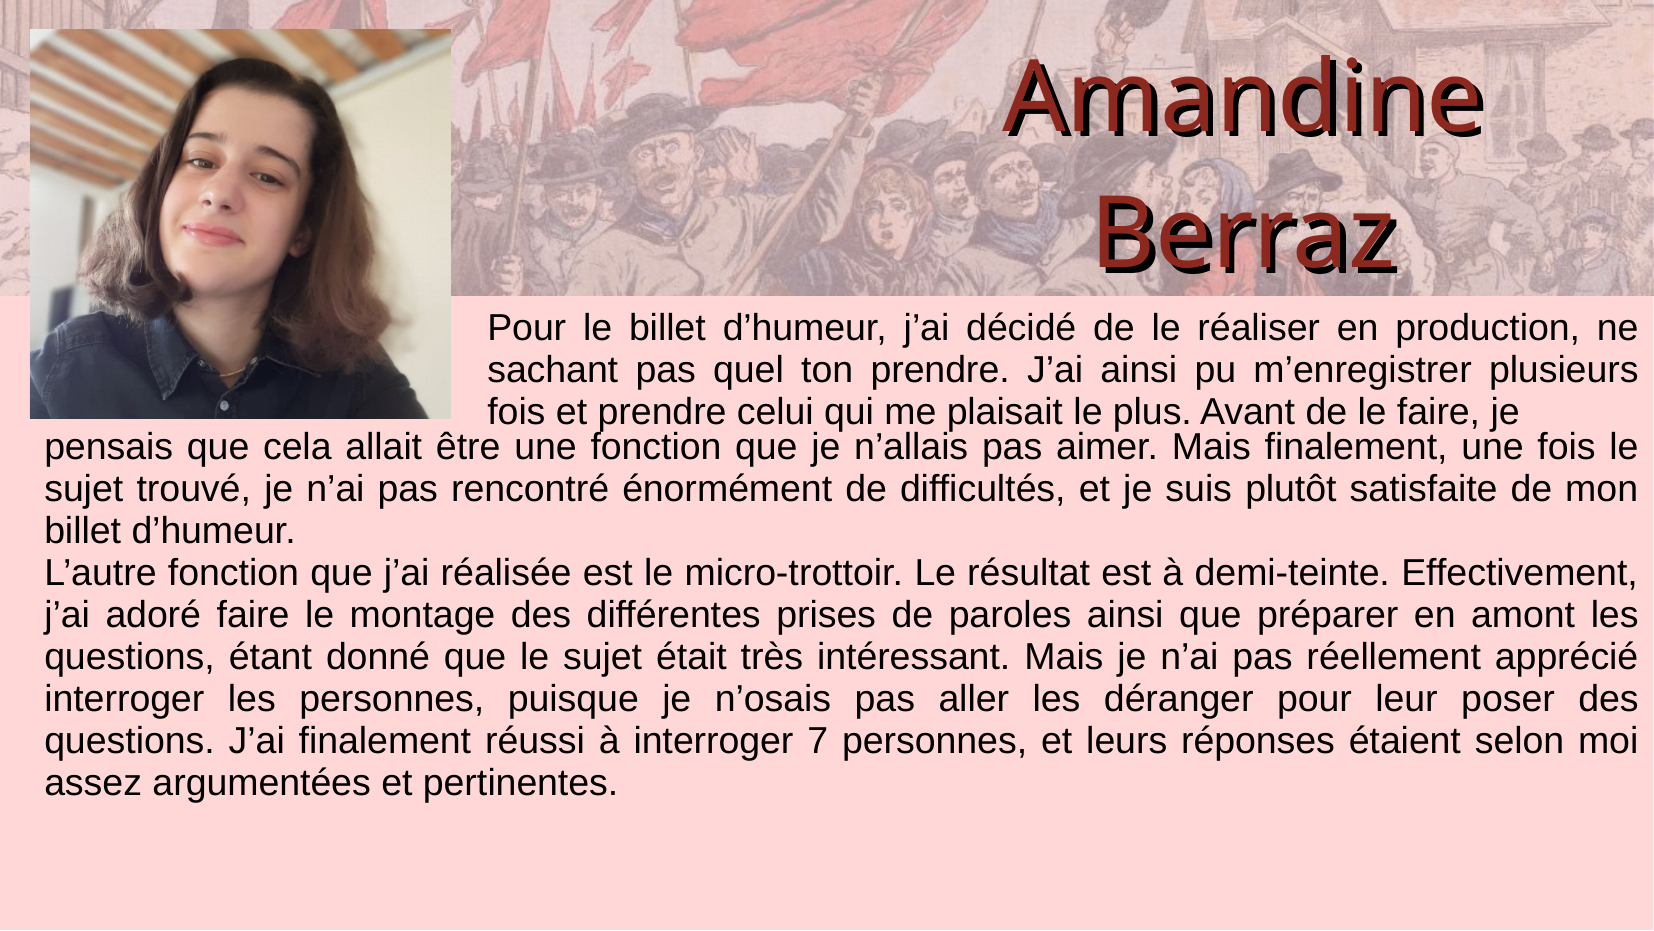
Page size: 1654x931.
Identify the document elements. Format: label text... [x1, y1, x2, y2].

text_box pensais que cela allait être une fonction que je n’allais pas aimer. Mais finalement, une fois le sujet trouvé, je n’ai pas rencontré énormément de difficultés, et je suis plutôt satisfaite de mon billet d’humeur. L’autre fonction que j’ai réalisée est le micro-trottoir. Le résultat est à demi-teinte. Effectivement, j’ai adoré faire le montage des différentes prises de paroles ainsi que préparer en amont les questions, étant donné que le sujet était très intéressant. Mais je n’ai pas réellement apprécié interroger les personnes, puisque je n’osais pas aller les déranger pour leur poser des questions. J’ai finalement réussi à interroger 7 personnes, et leurs réponses étaient selon moi assez argumentées et pertinentes. [29, 418, 472, 931]
picture [0, 0, 1654, 418]
text_box Amandine Berraz [856, 25, 1630, 296]
text_box Pour le billet d’humeur, j’ai décidé de le réaliser en production, ne sachant pas quel ton prendre. J’ai ainsi pu m’enregistrer plusieurs fois et prendre celui qui me plaisait le plus. Avant de le faire, je [472, 298, 1654, 931]
